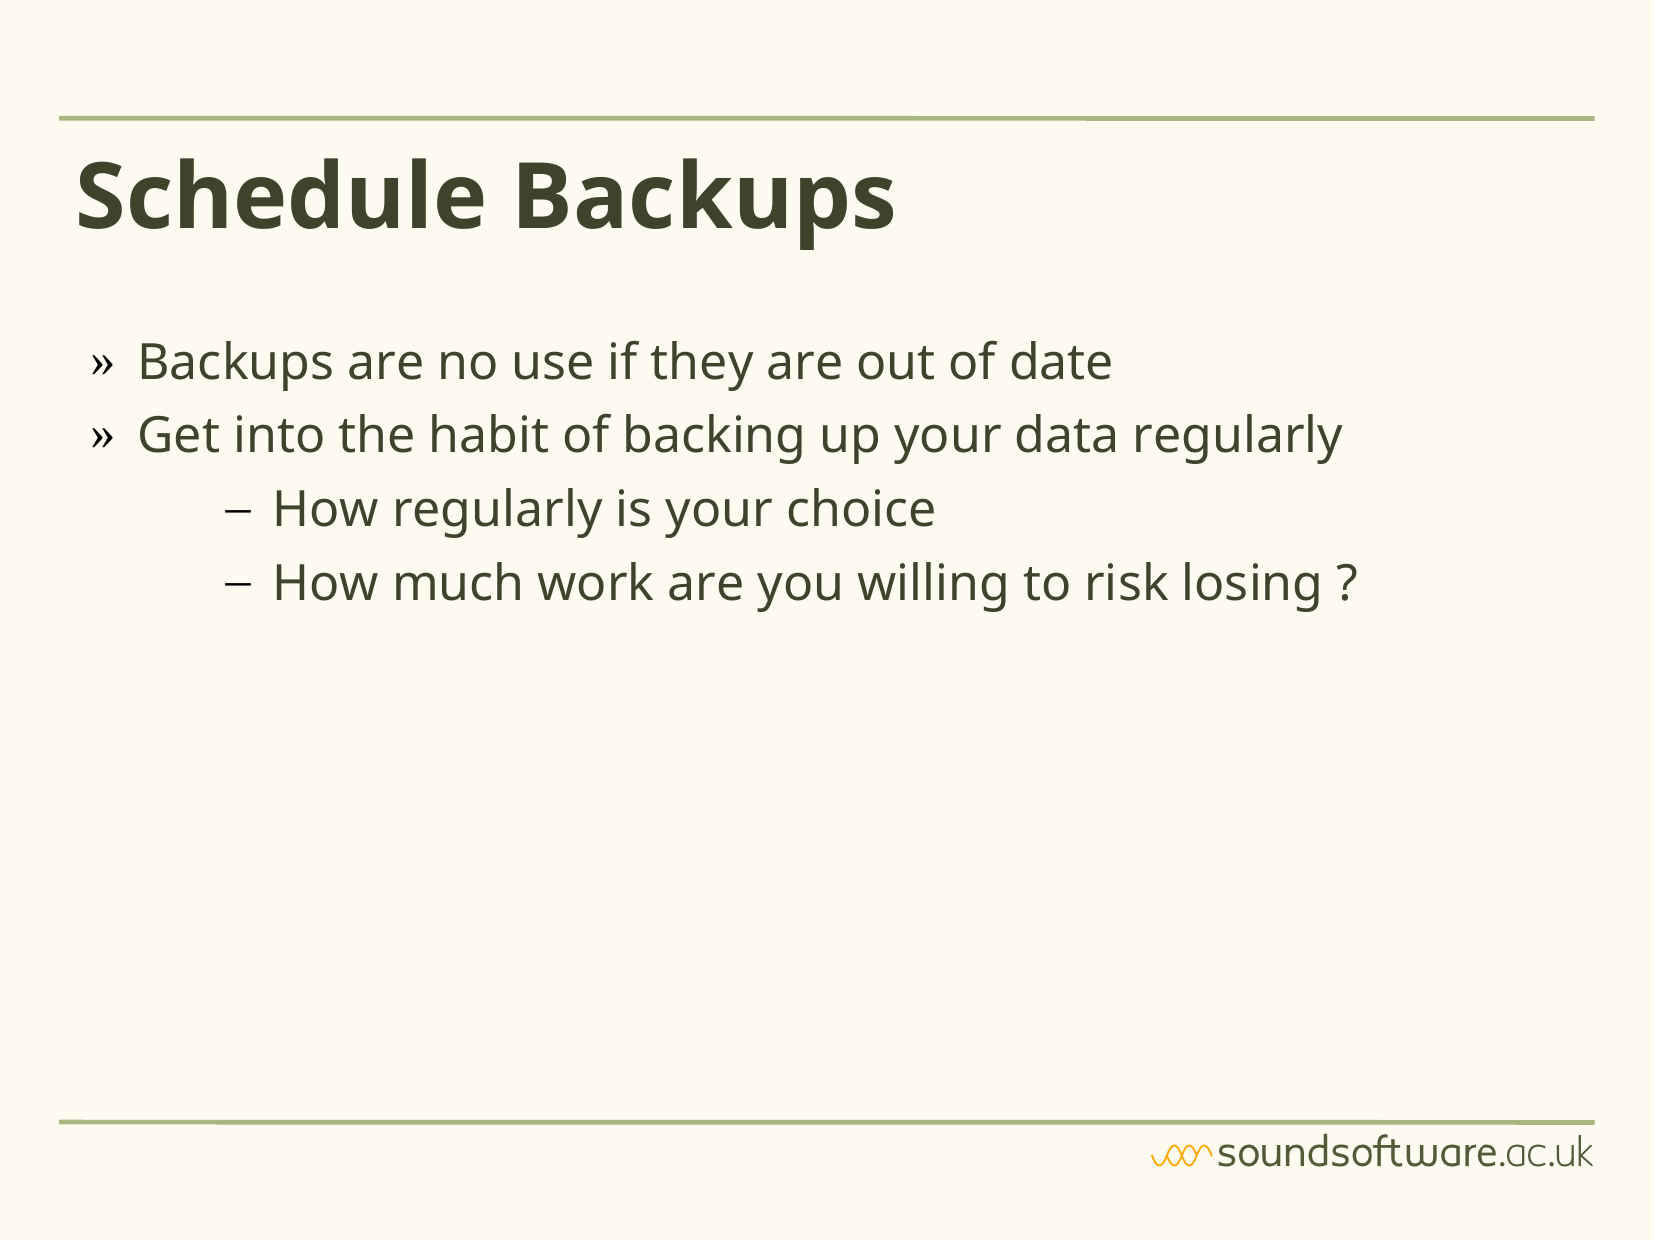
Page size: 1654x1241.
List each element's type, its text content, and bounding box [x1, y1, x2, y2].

list Backups are no use if they are out of date Get into the habit of backing up your data regularly How regularly is your choice How much work are you willing to risk losing ? [59, 321, 1594, 1140]
picture [1151, 1140, 1593, 1167]
title Schedule Backups [59, 109, 1594, 274]
